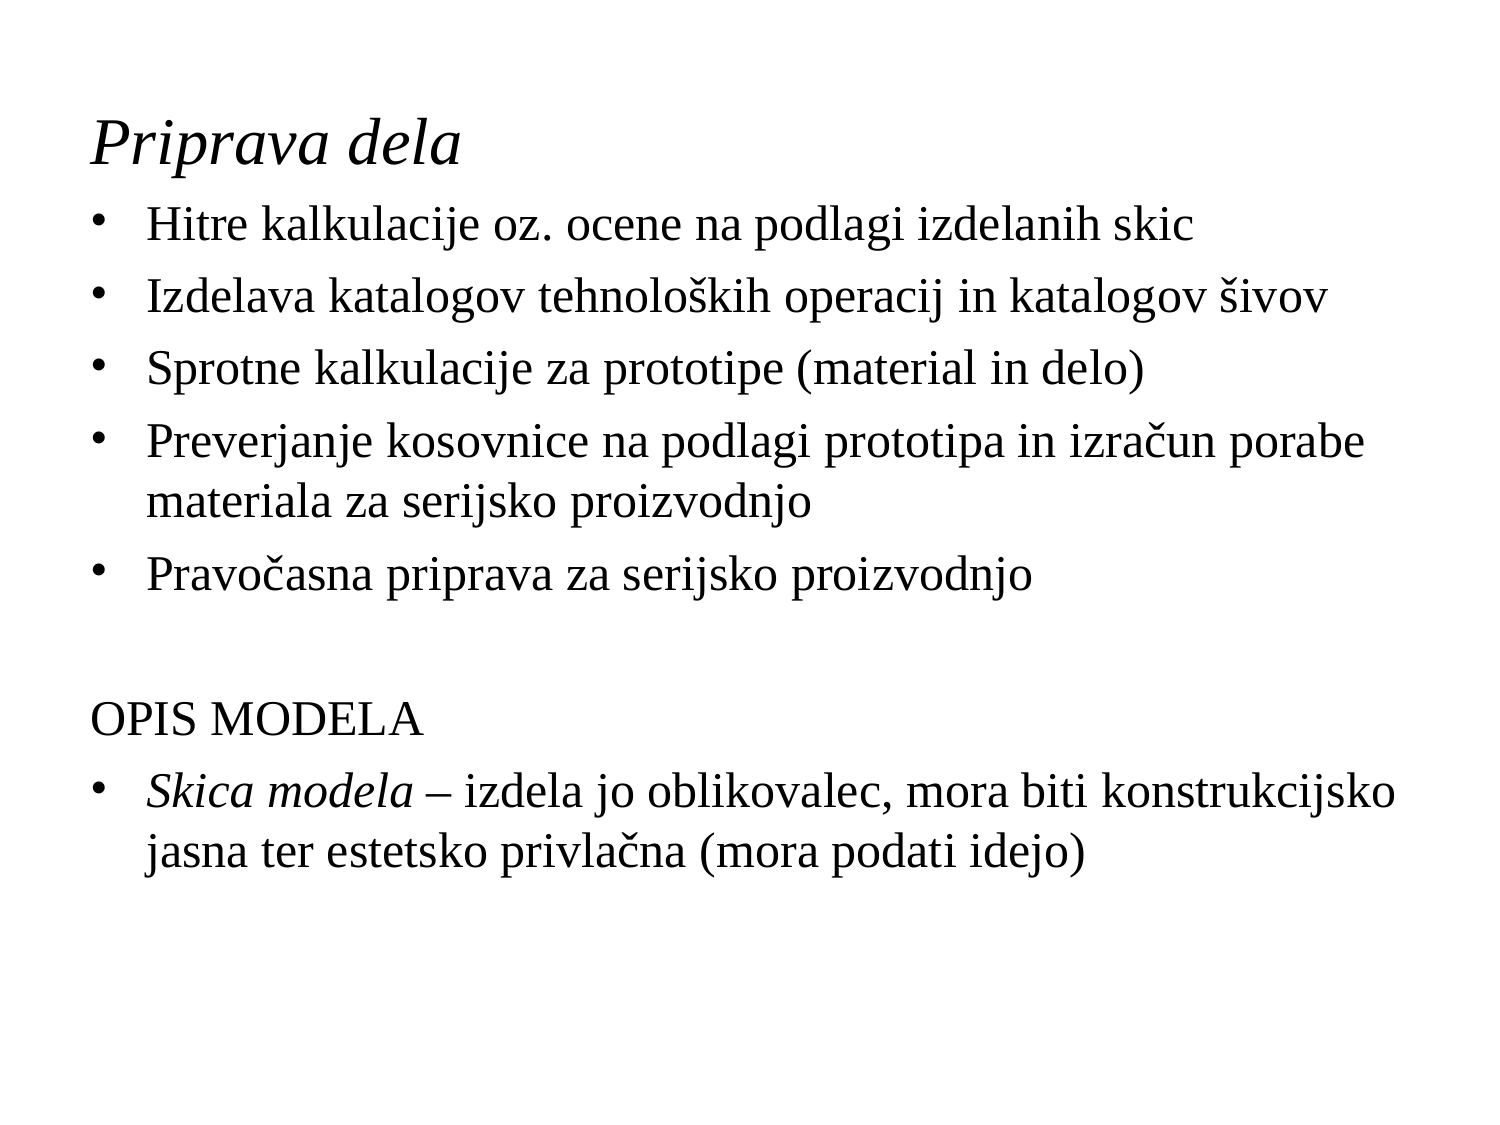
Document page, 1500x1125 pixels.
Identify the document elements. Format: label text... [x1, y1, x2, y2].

list Priprava dela Hitre kalkulacije oz. ocene na podlagi izdelanih skic Izdelava katalogov tehnoloških operacij in katalogov šivov Sprotne kalkulacije za prototipe (material in delo) Preverjanje kosovnice na podlagi prototipa in izračun porabe materiala za serijsko proizvodnjo Pravočasna priprava za serijsko proizvodnjo OPIS MODELA Skica modela – izdela jo oblikovalec, mora biti konstrukcijsko jasna ter estetsko privlačna (mora podati idejo) [75, 90, 1426, 1103]
